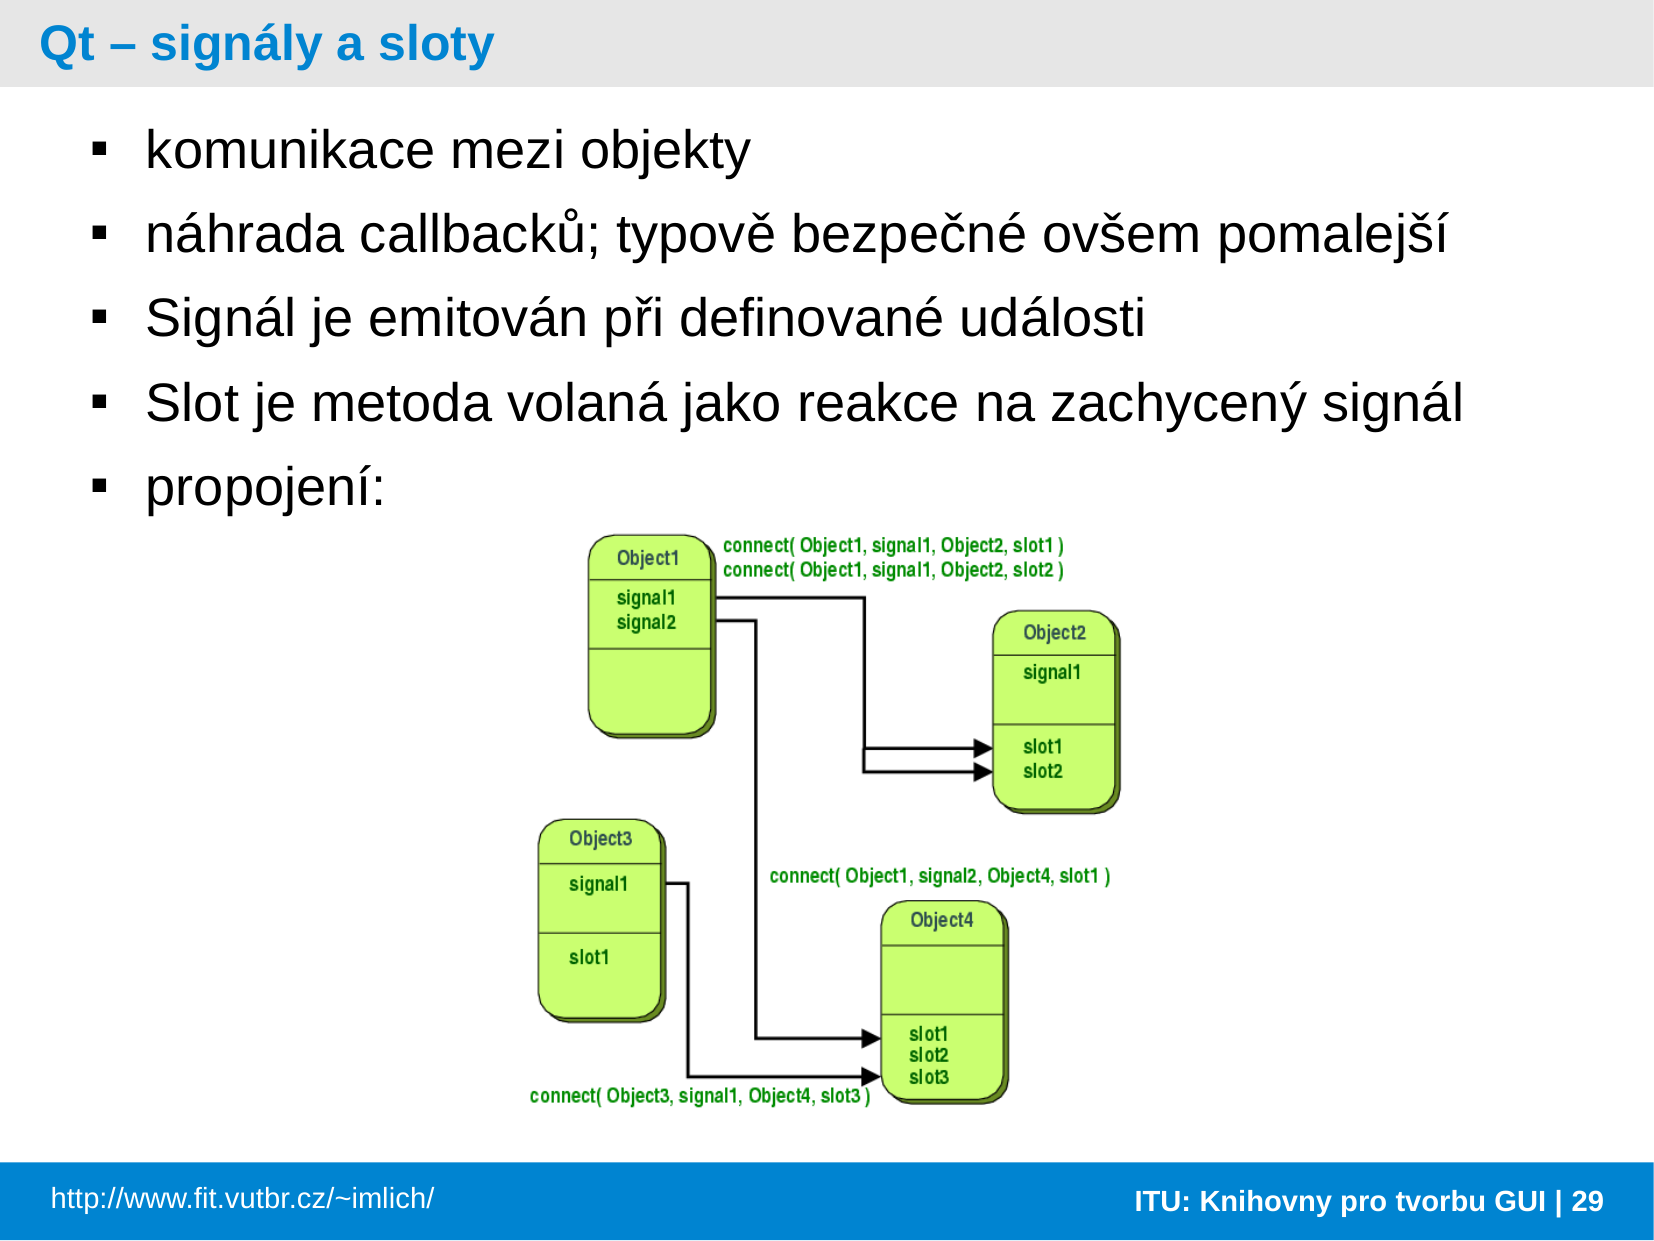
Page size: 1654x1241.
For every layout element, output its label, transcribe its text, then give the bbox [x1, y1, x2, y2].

list komunikace mezi objekty náhrada callbacků; typově bezpečné ovšem pomalejší Signál je emitován při definované události Slot je metoda volaná jako reakce na zachycený signál propojení: [75, 119, 1564, 1111]
picture [526, 529, 1127, 1112]
title Qt – signály a sloty [39, 11, 1615, 76]
